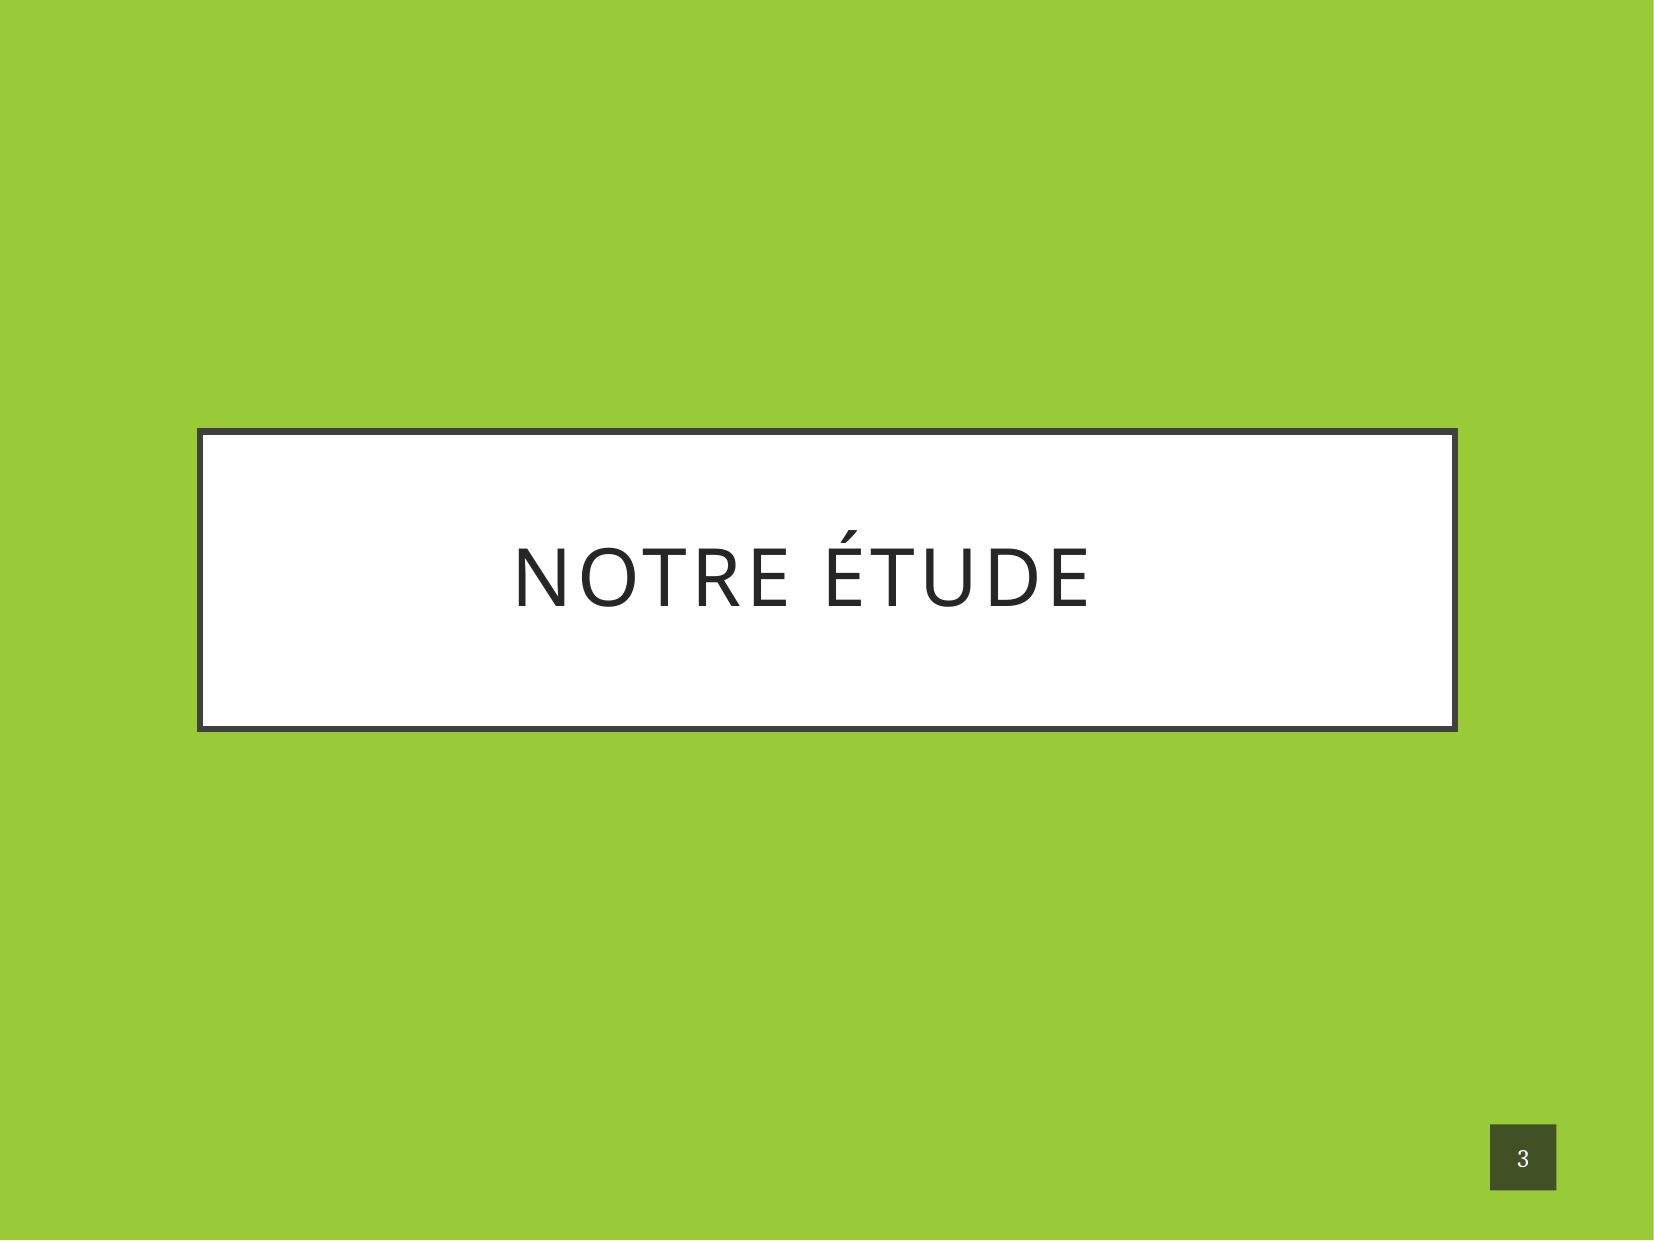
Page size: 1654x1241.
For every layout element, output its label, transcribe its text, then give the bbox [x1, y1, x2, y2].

title Notre étude [200, 431, 1456, 730]
text_box [1490, 1124, 1557, 1191]
